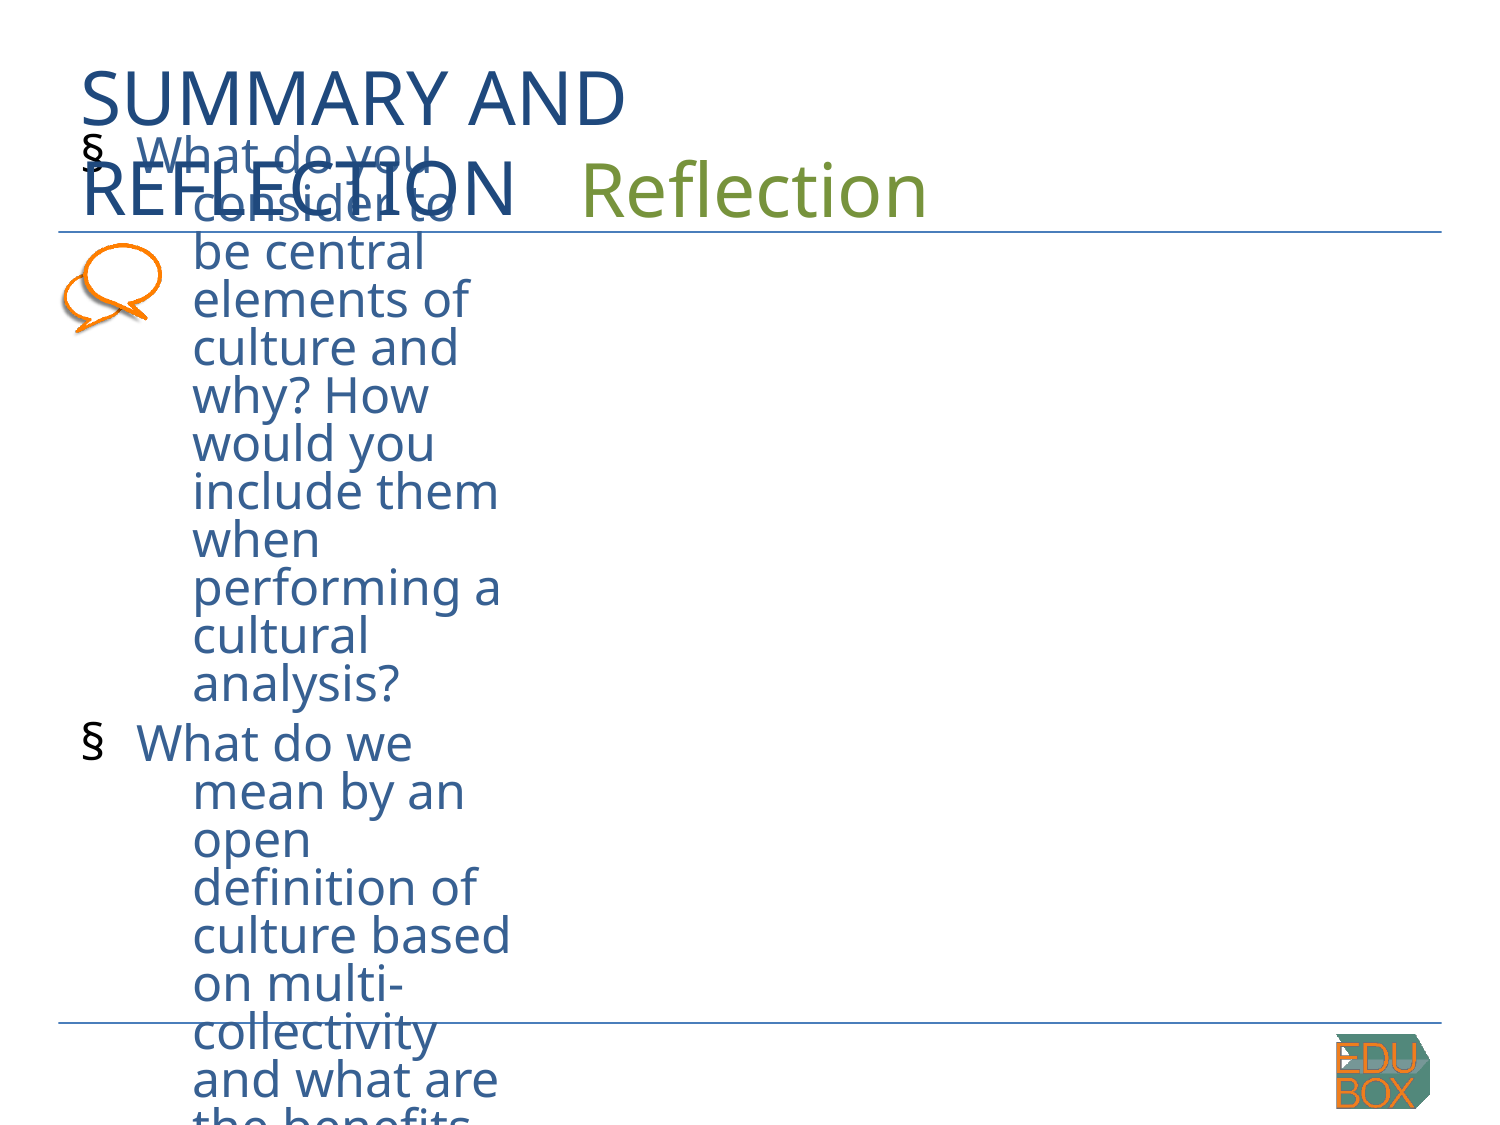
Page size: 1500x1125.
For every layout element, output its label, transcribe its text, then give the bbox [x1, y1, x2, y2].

picture [1328, 1028, 1437, 1114]
title SUMMARY AND REFLECTION [64, 42, 1500, 153]
list What do you consider to be central elements of culture and why? How would you include them when performing a cultural analysis? What do we mean by an open definition of culture based on multi-collectivity and what are the benefits of applying such a definition when working in a multi-national environment? How can such a definition help you when meeting people from different cultural backgrounds? Do you think that people who meet can ‘create’ culture? If so, what evidence can you cite? [159, 251, 1447, 973]
list Reflection [64, 153, 1040, 247]
picture [58, 243, 162, 339]
